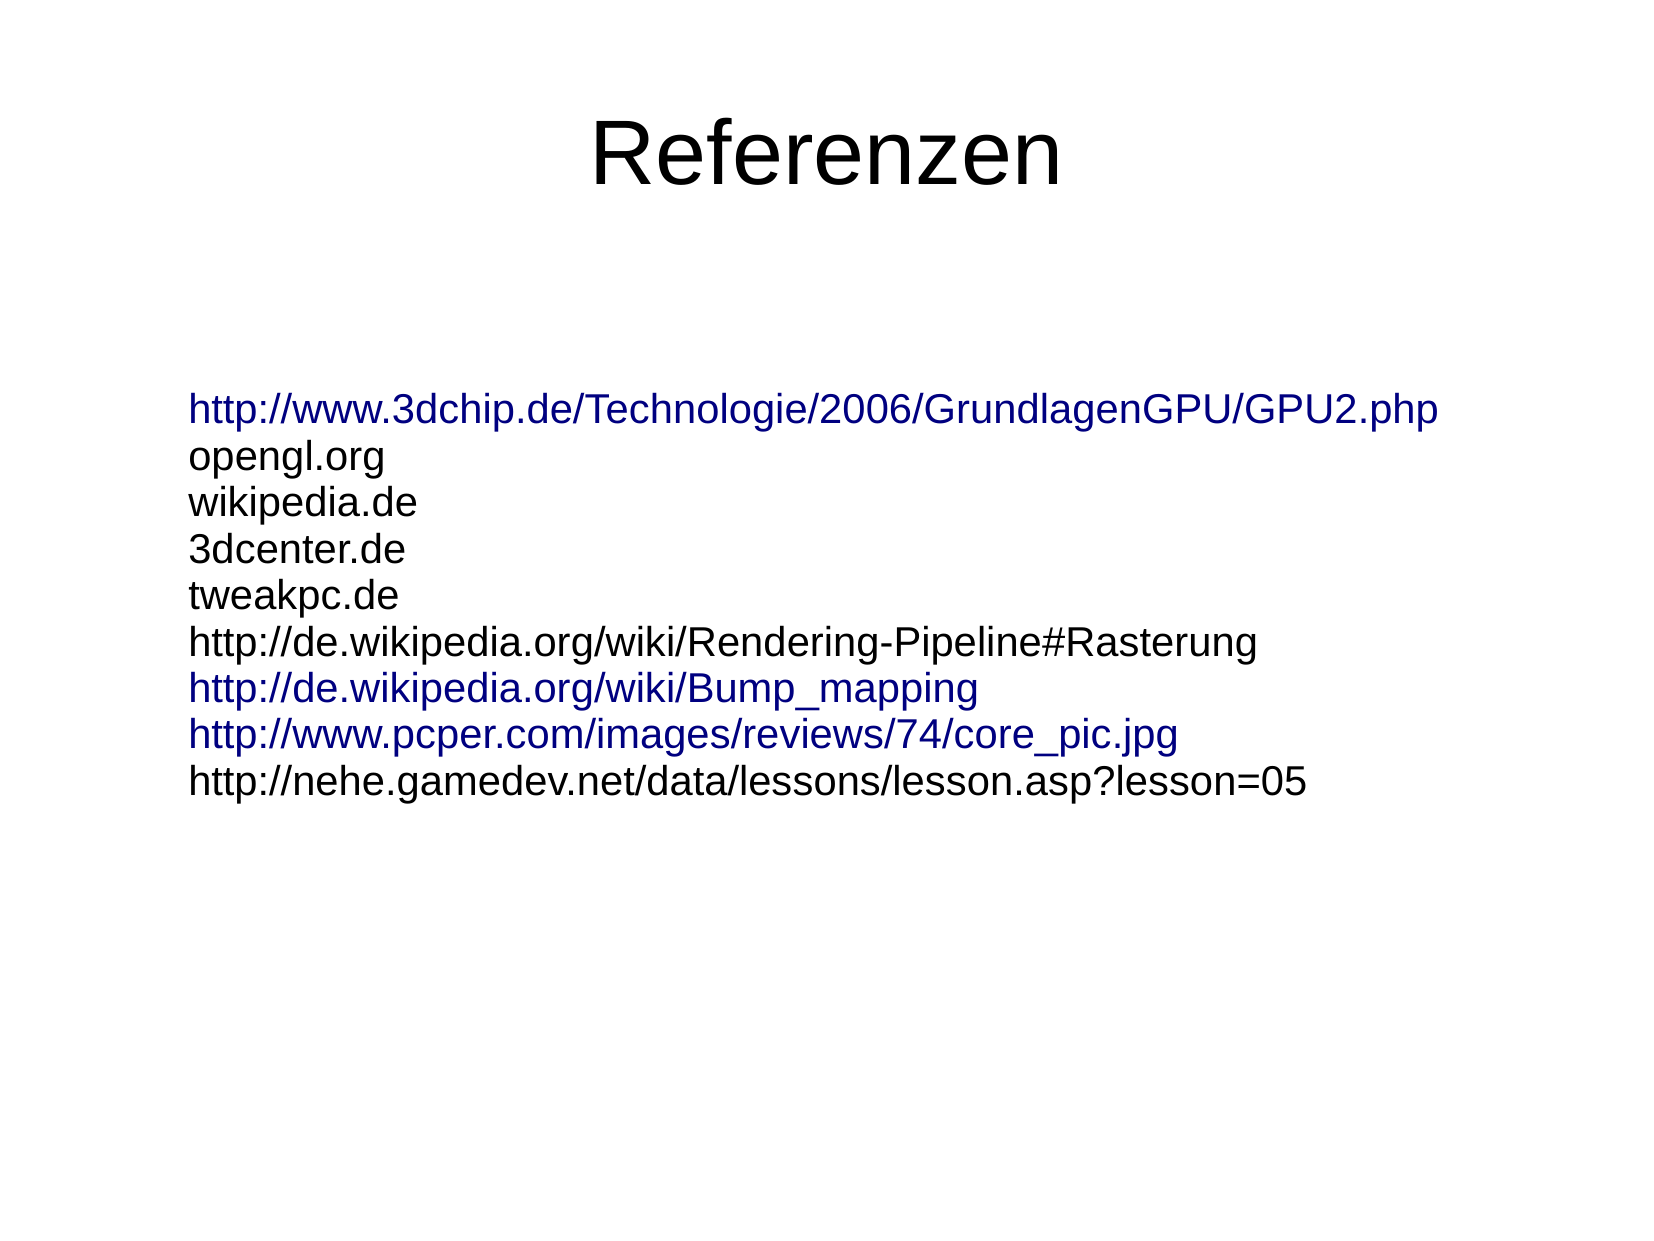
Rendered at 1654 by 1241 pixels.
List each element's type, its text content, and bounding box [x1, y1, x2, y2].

text_box http://www.3dchip.de/Technologie/2006/GrundlagenGPU/GPU2.php opengl.org wikipedia.de 3dcenter.de tweakpc.de http://de.wikipedia.org/wiki/Rendering-Pipeline#Rasterung http://de.wikipedia.org/wiki/Bump_mapping http://www.pcper.com/images/reviews/74/core_pic.jpg http://nehe.gamedev.net/data/lessons/lesson.asp?lesson=05 [155, 378, 1508, 1051]
title Referenzen [82, 49, 1571, 257]
